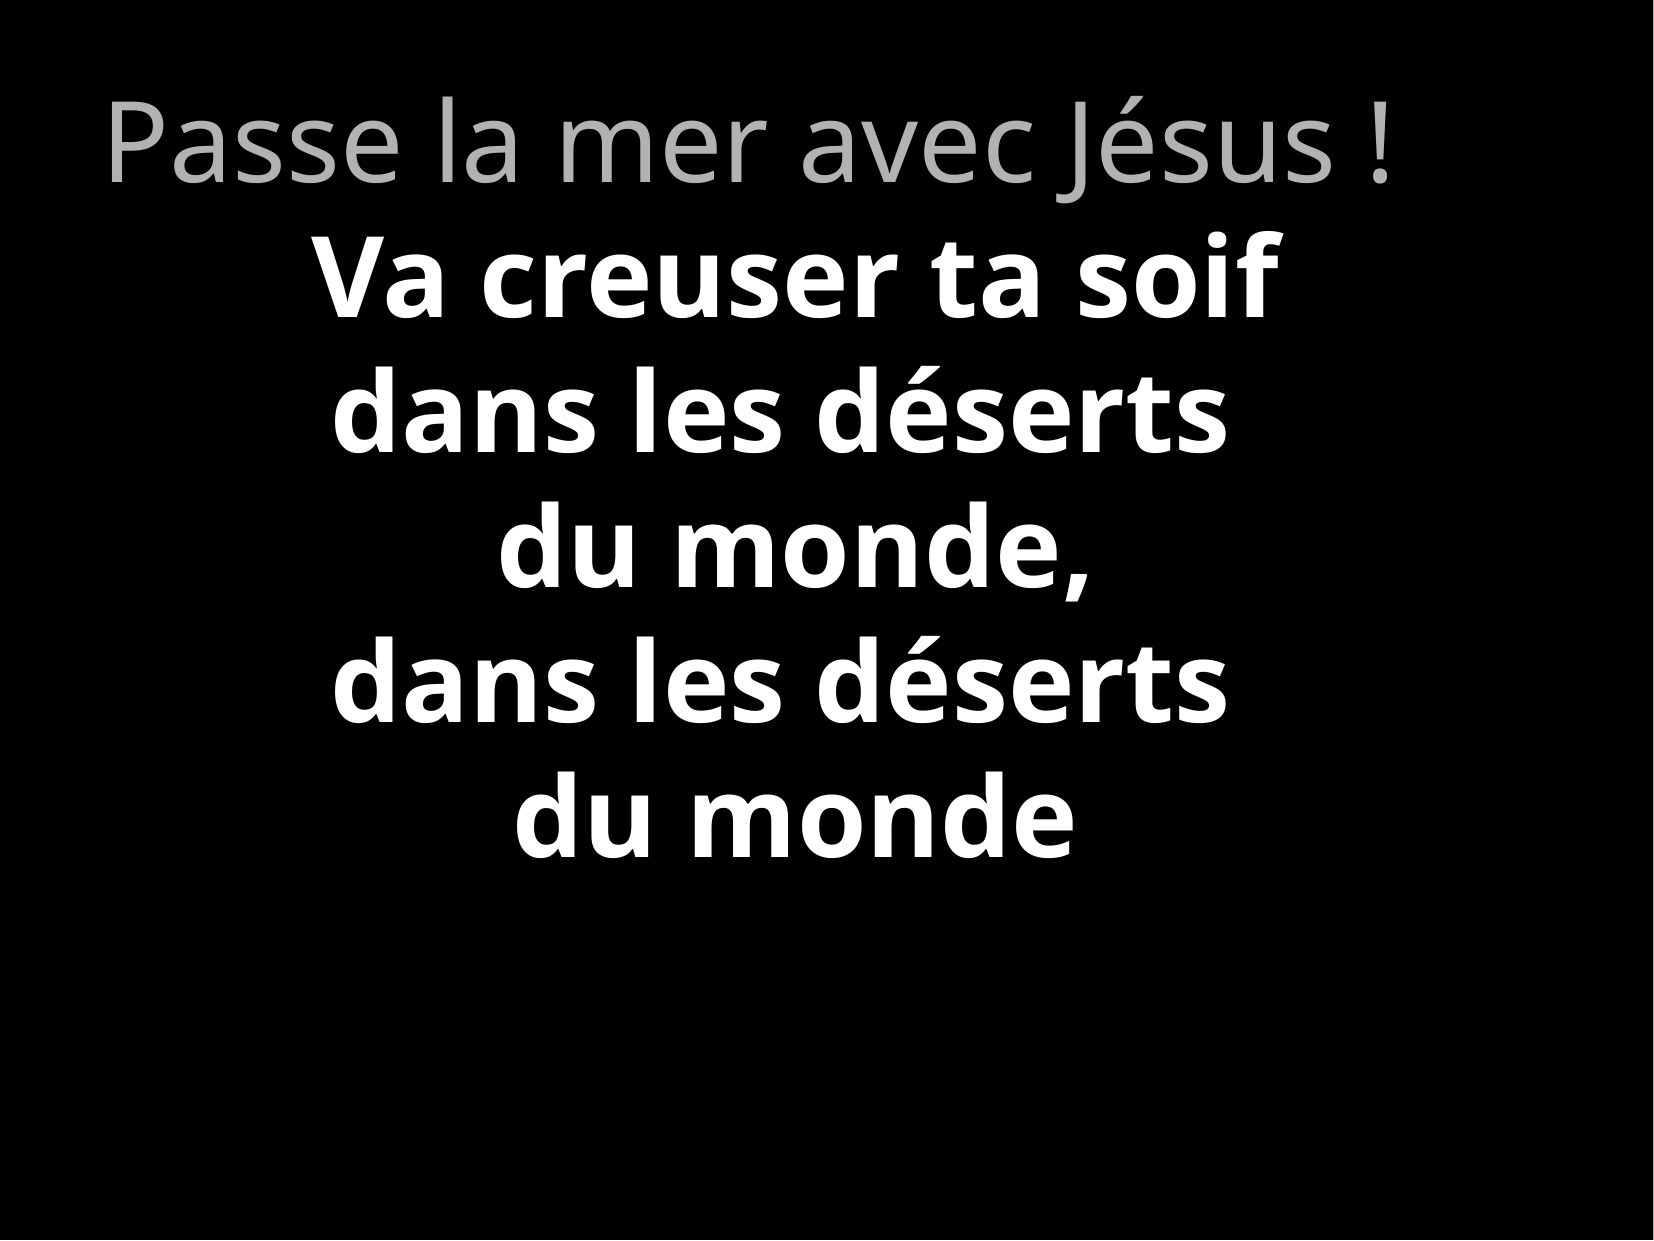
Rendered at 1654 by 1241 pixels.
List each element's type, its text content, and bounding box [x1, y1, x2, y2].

text_box Passe la mer avec Jésus ! Va creuser ta soif dans les déserts du monde, dans les déserts du monde [86, 114, 1505, 1001]
